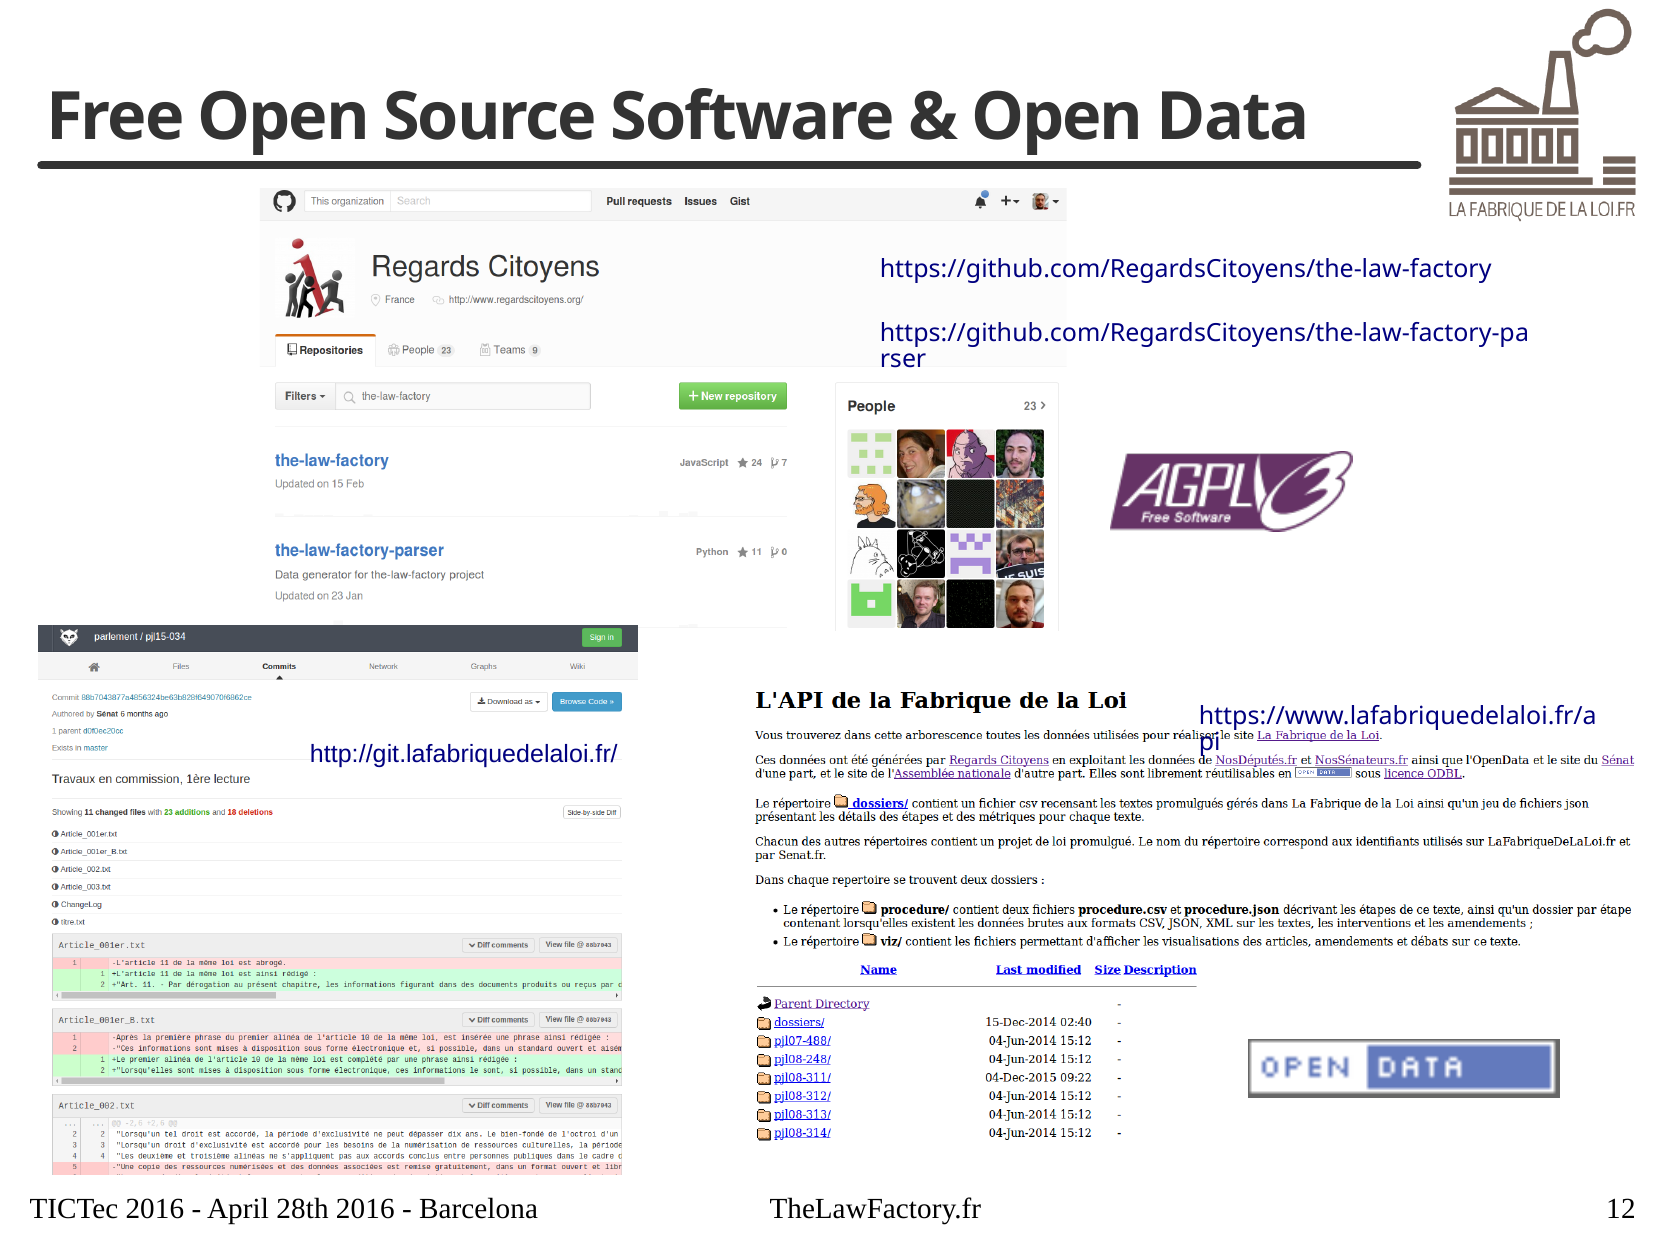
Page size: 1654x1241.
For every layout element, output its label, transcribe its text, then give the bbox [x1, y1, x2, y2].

picture [38, 188, 1067, 1175]
title Free Open Source Software & Open Data [29, 37, 1518, 189]
list https://github.com/RegardsCitoyens/the-law-factory https://github.com/RegardsCitoyens/the-law-factory-parser [814, 250, 1536, 367]
text_box http://git.lafabriquedelaloi.fr/ [295, 732, 662, 776]
picture [749, 692, 1640, 1146]
text_box https://www.lafabriquedelaloi.fr/api [1133, 697, 1601, 740]
picture [1110, 451, 1353, 532]
picture [1429, 0, 1654, 225]
